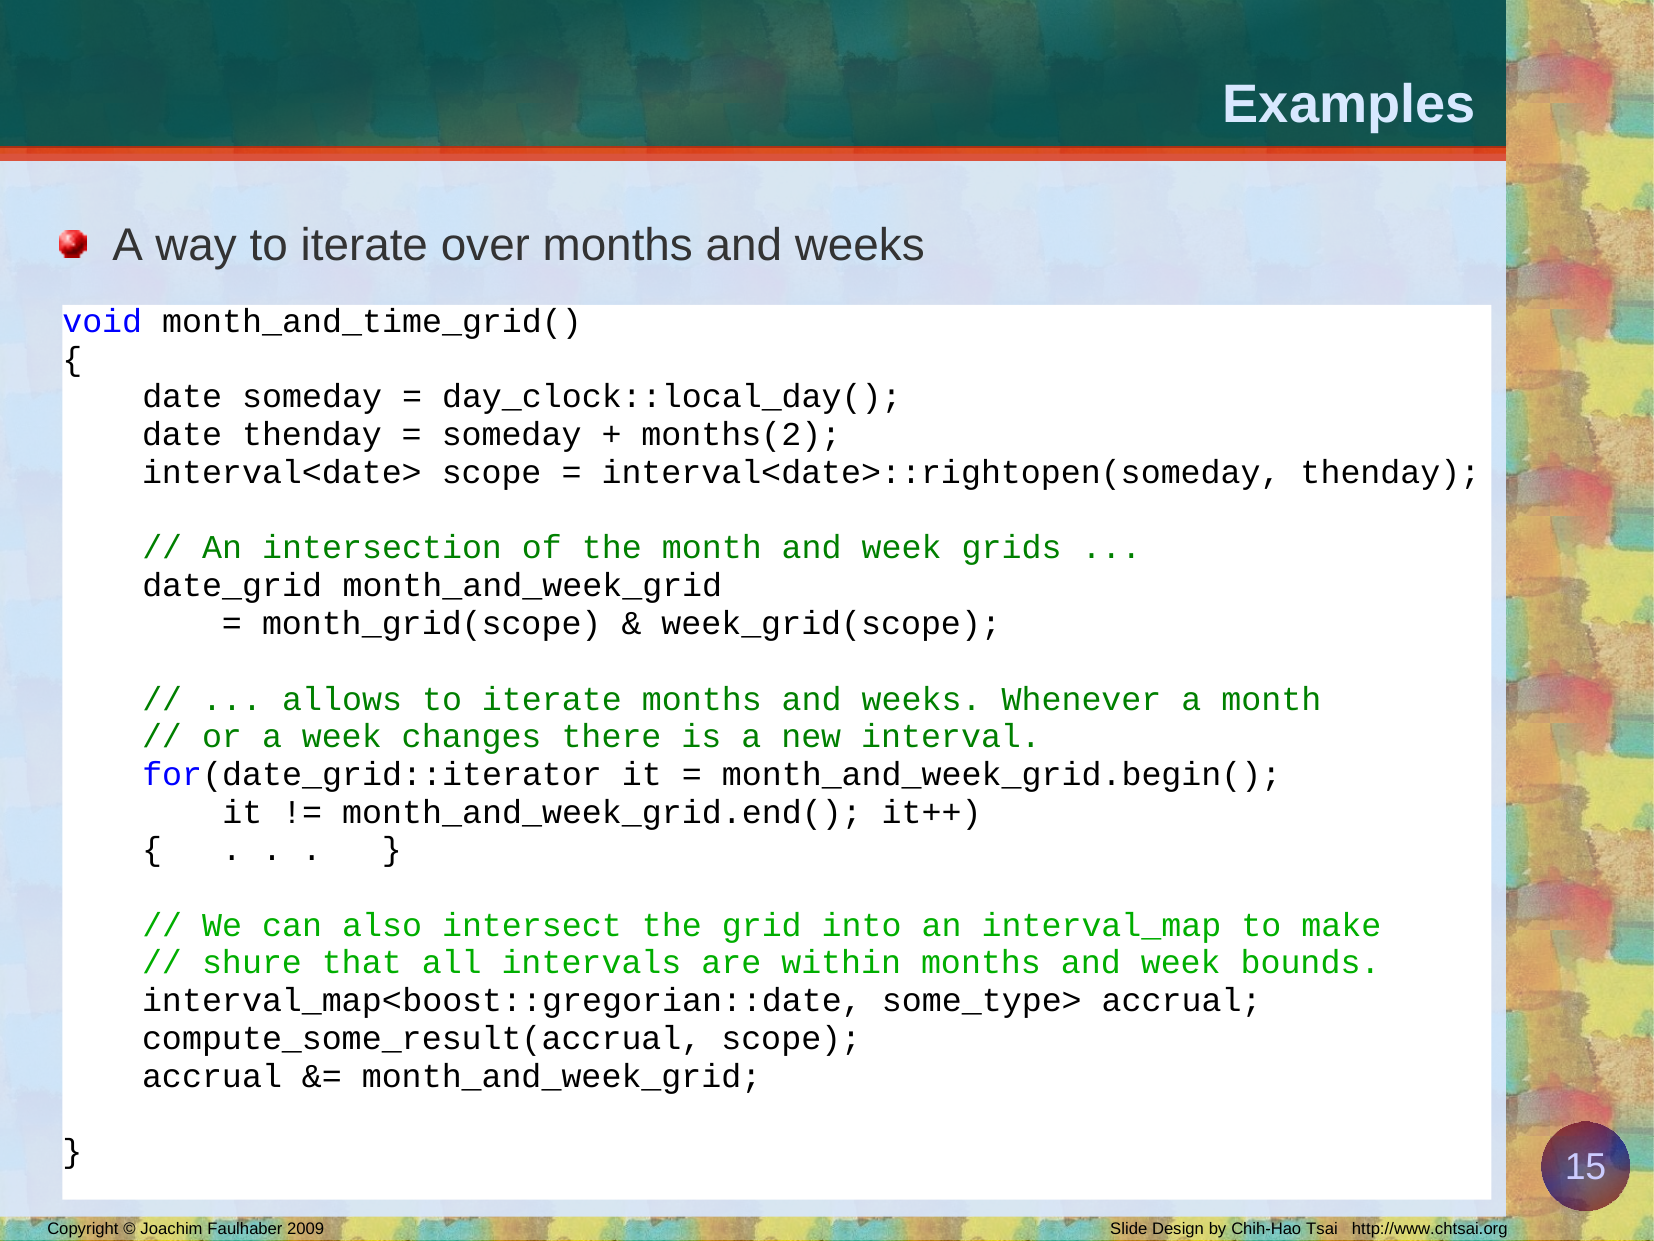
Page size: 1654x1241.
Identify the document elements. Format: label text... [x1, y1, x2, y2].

text_box void month_and_time_grid() { date someday = day_clock::local_day(); date thenday = someday + months(2); interval<date> scope = interval<date>::rightopen(someday, thenday); // An intersection of the month and week grids ... date_grid month_and_week_grid = month_grid(scope) & week_grid(scope); // ... allows to iterate months and weeks. Whenever a month // or a week changes there is a new interval. for(date_grid::iterator it = month_and_week_grid.begin(); it != month_and_week_grid.end(); it++) { . . . } // We can also intersect the grid into an interval_map to make // shure that all intervals are within months and week bounds. interval_map<boost::gregorian::date, some_type> accrual; compute_some_result(accrual, scope); accrual &= month_and_week_grid; } [62, 304, 1492, 1200]
title Examples [29, 59, 1477, 148]
list A way to iterate over months and weeks [59, 218, 1418, 295]
